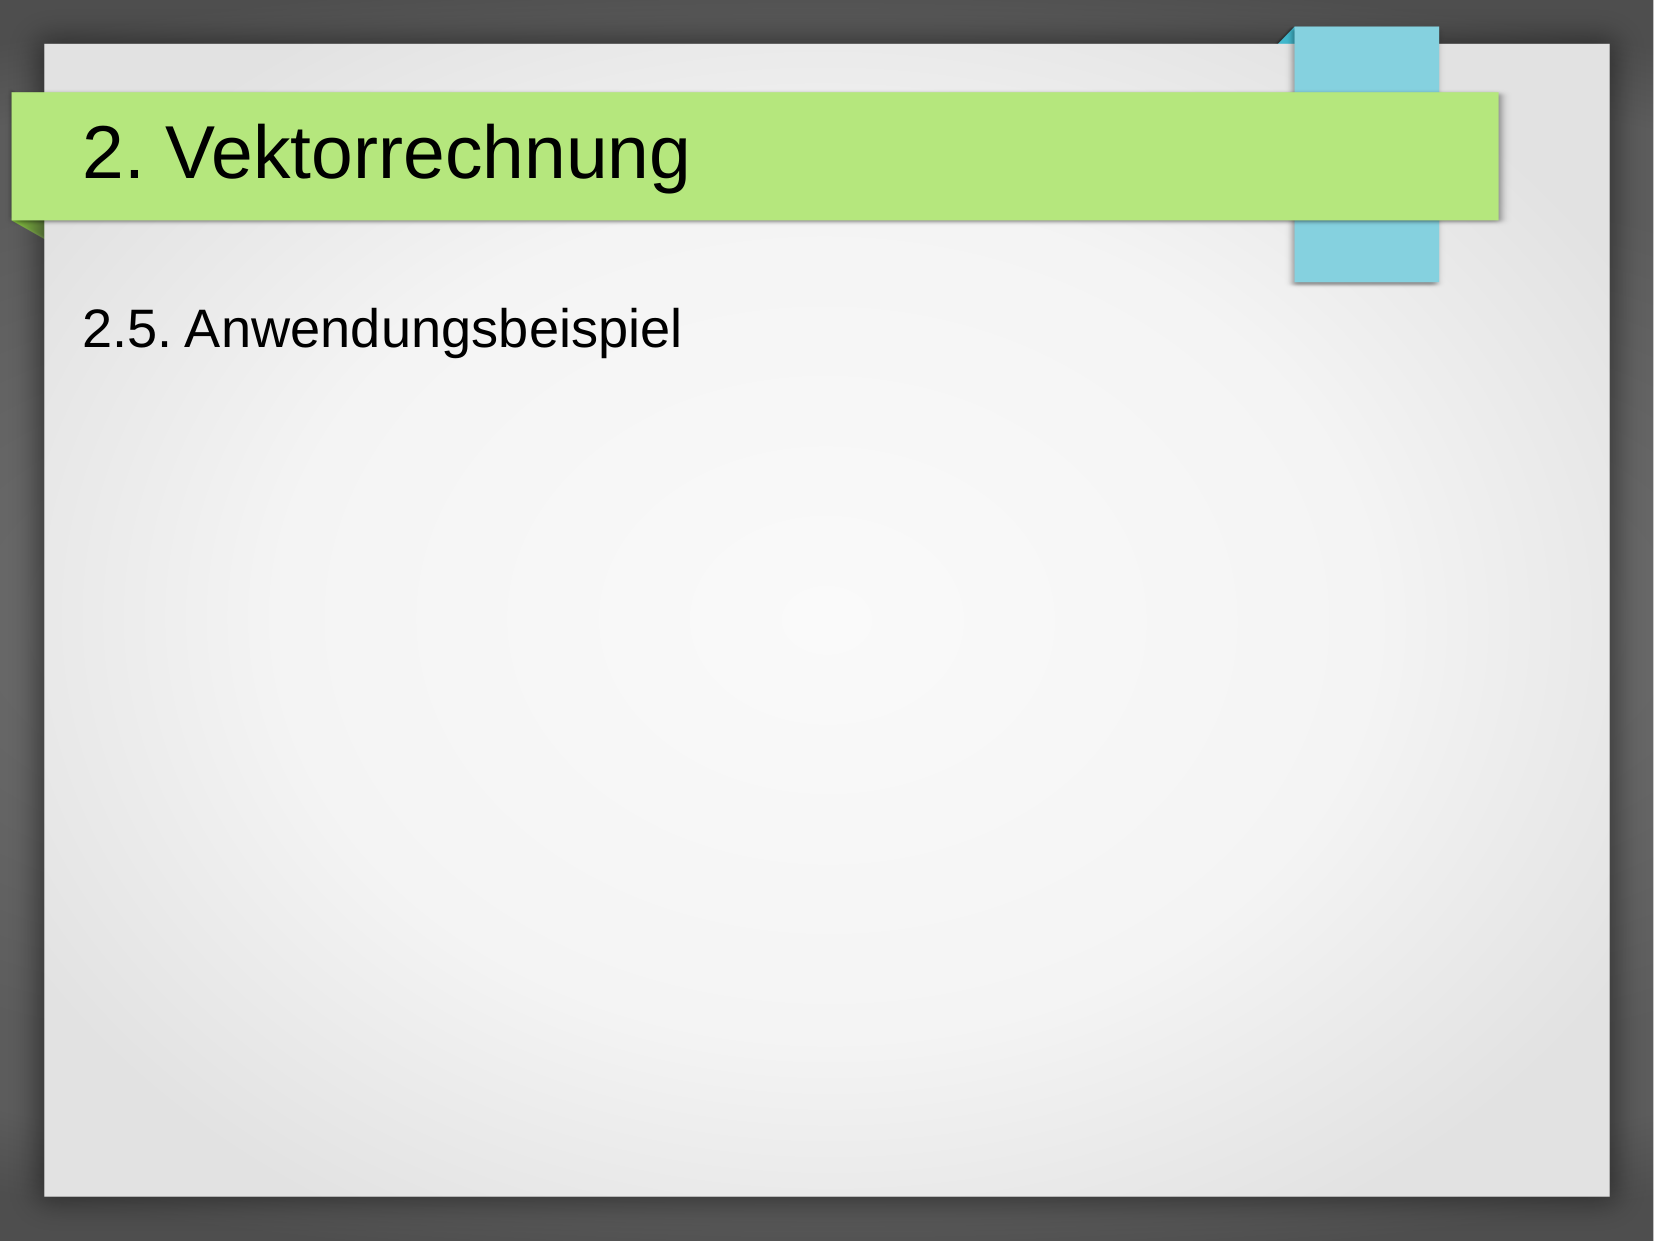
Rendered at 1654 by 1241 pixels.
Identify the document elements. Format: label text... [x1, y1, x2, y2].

title 2. Vektorrechnung [82, 94, 1264, 213]
list 2.5. Anwendungsbeispiel [82, 295, 1571, 1015]
picture [0, 0, 1654, 1241]
